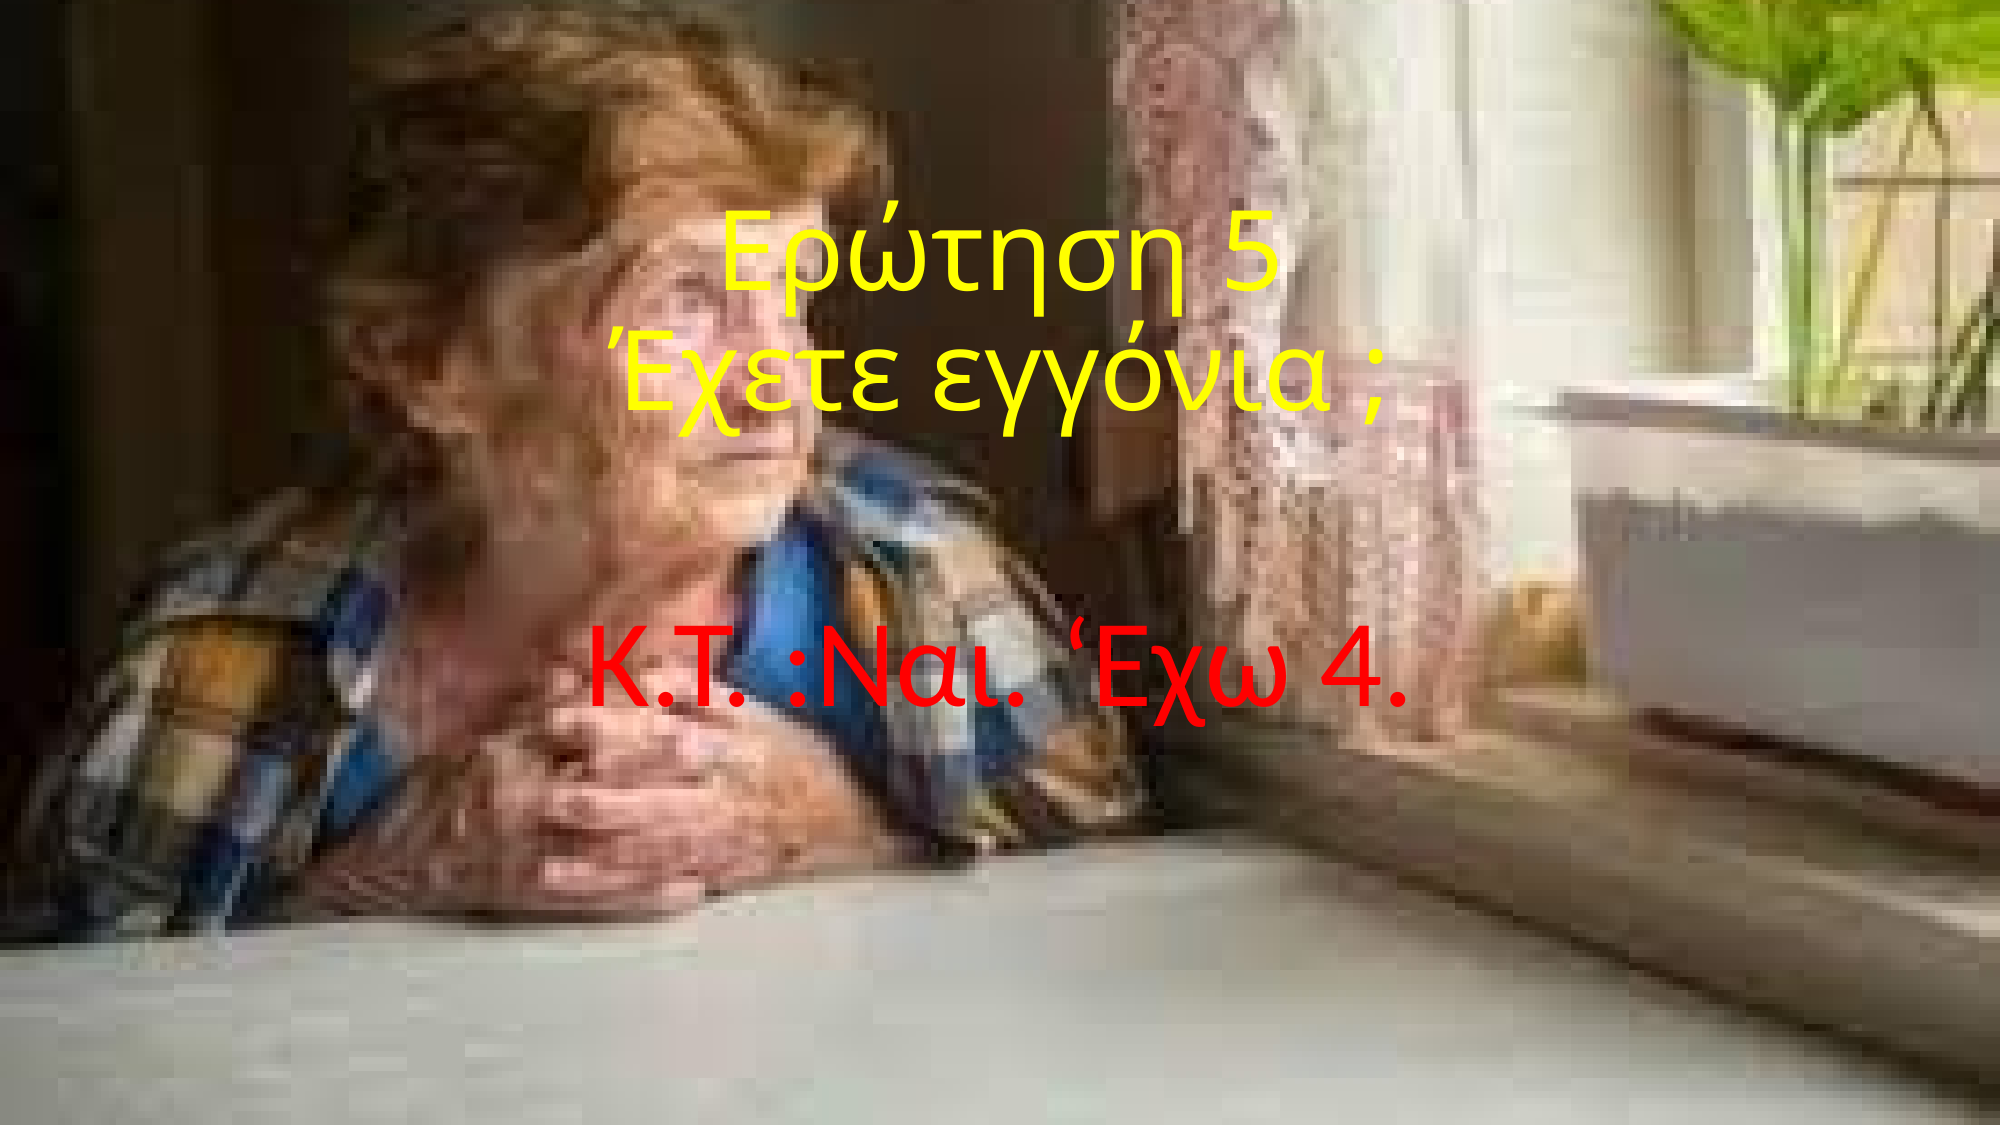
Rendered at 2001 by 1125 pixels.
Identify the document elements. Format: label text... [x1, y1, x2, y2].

title Ερώτηση 5 Έχετε εγγόνια ; [249, 184, 1750, 576]
subtitle Κ.Τ. :Ναι. ‘Εχω 4. [249, 590, 1750, 863]
picture [0, 0, 2000, 1125]
